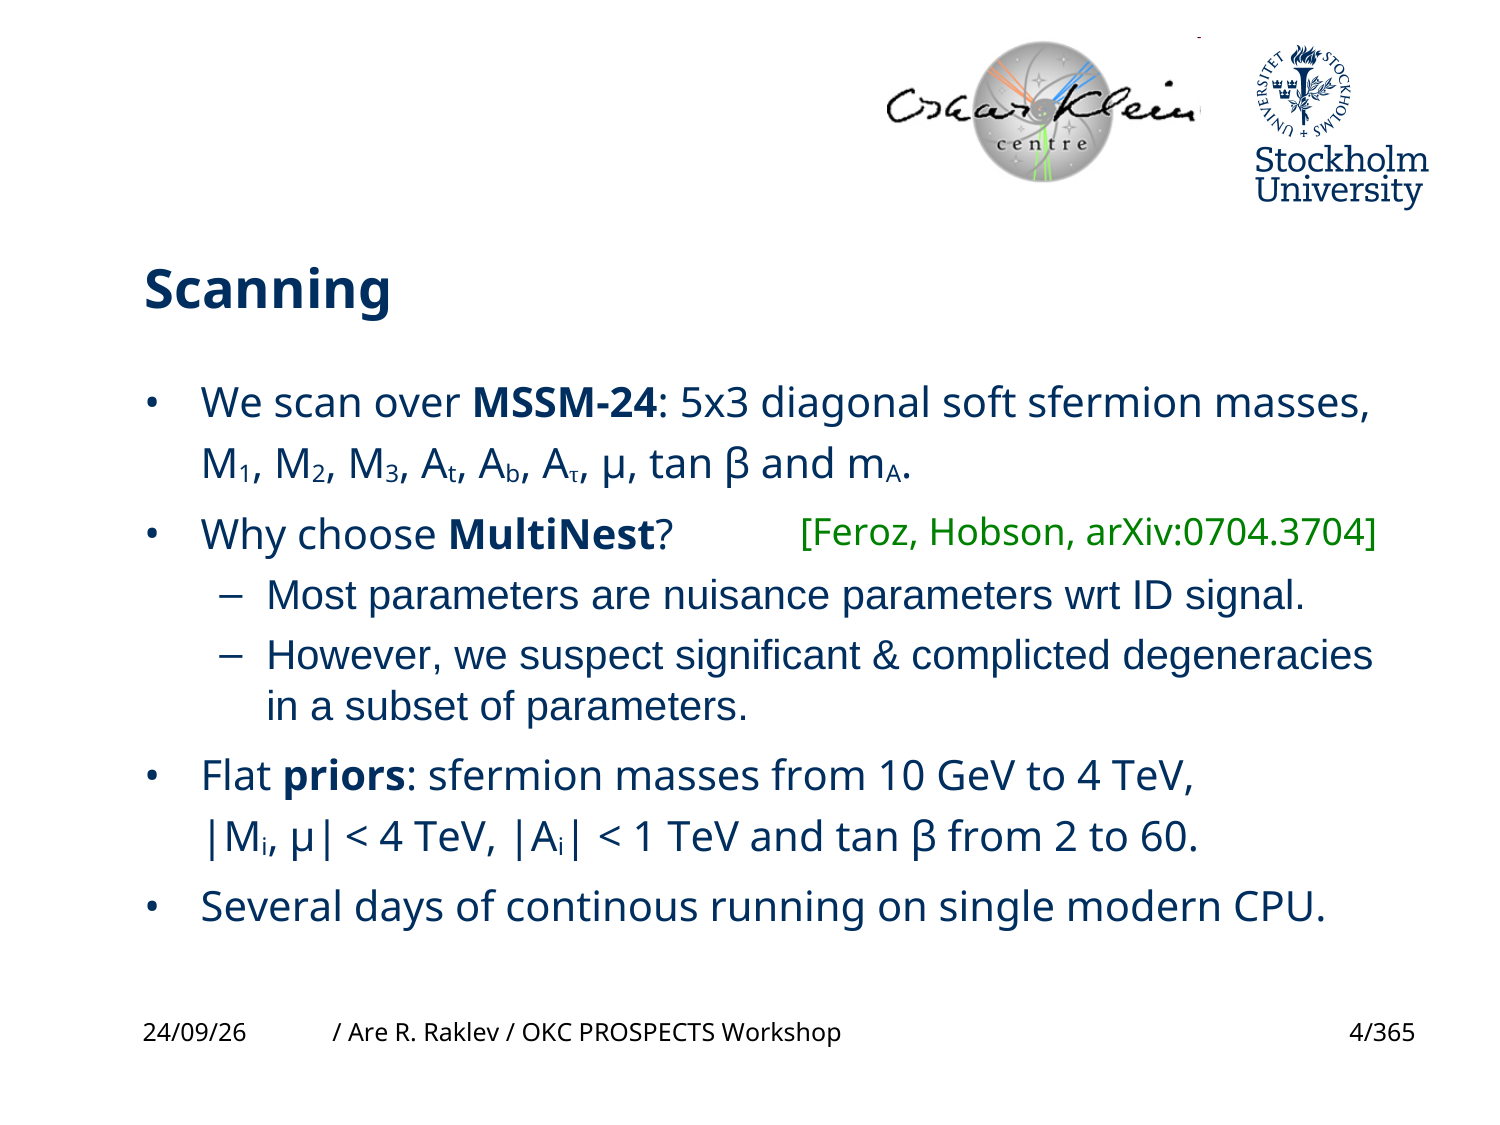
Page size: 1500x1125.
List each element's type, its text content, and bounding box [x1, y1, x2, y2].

text_box [Feroz, Hobson, arXiv:0704.3704] [785, 500, 1393, 561]
picture [887, 37, 1201, 189]
list We scan over MSSM-24: 5x3 diagonal soft sfermion masses, M1, M2, M3, At, Ab, Aτ, μ, tan β and mA. Why choose MultiNest? Most parameters are nuisance parameters wrt ID signal. However, we suspect significant & complicted degeneracies in a subset of parameters. Flat priors: sfermion masses from 10 GeV to 4 TeV, |Mi, μ| < 4 TeV, |Ai| < 1 TeV and tan β from 2 to 60. Several days of continous running on single modern CPU. [129, 358, 1425, 946]
title Scanning [129, 245, 1388, 358]
picture [1255, 44, 1445, 211]
